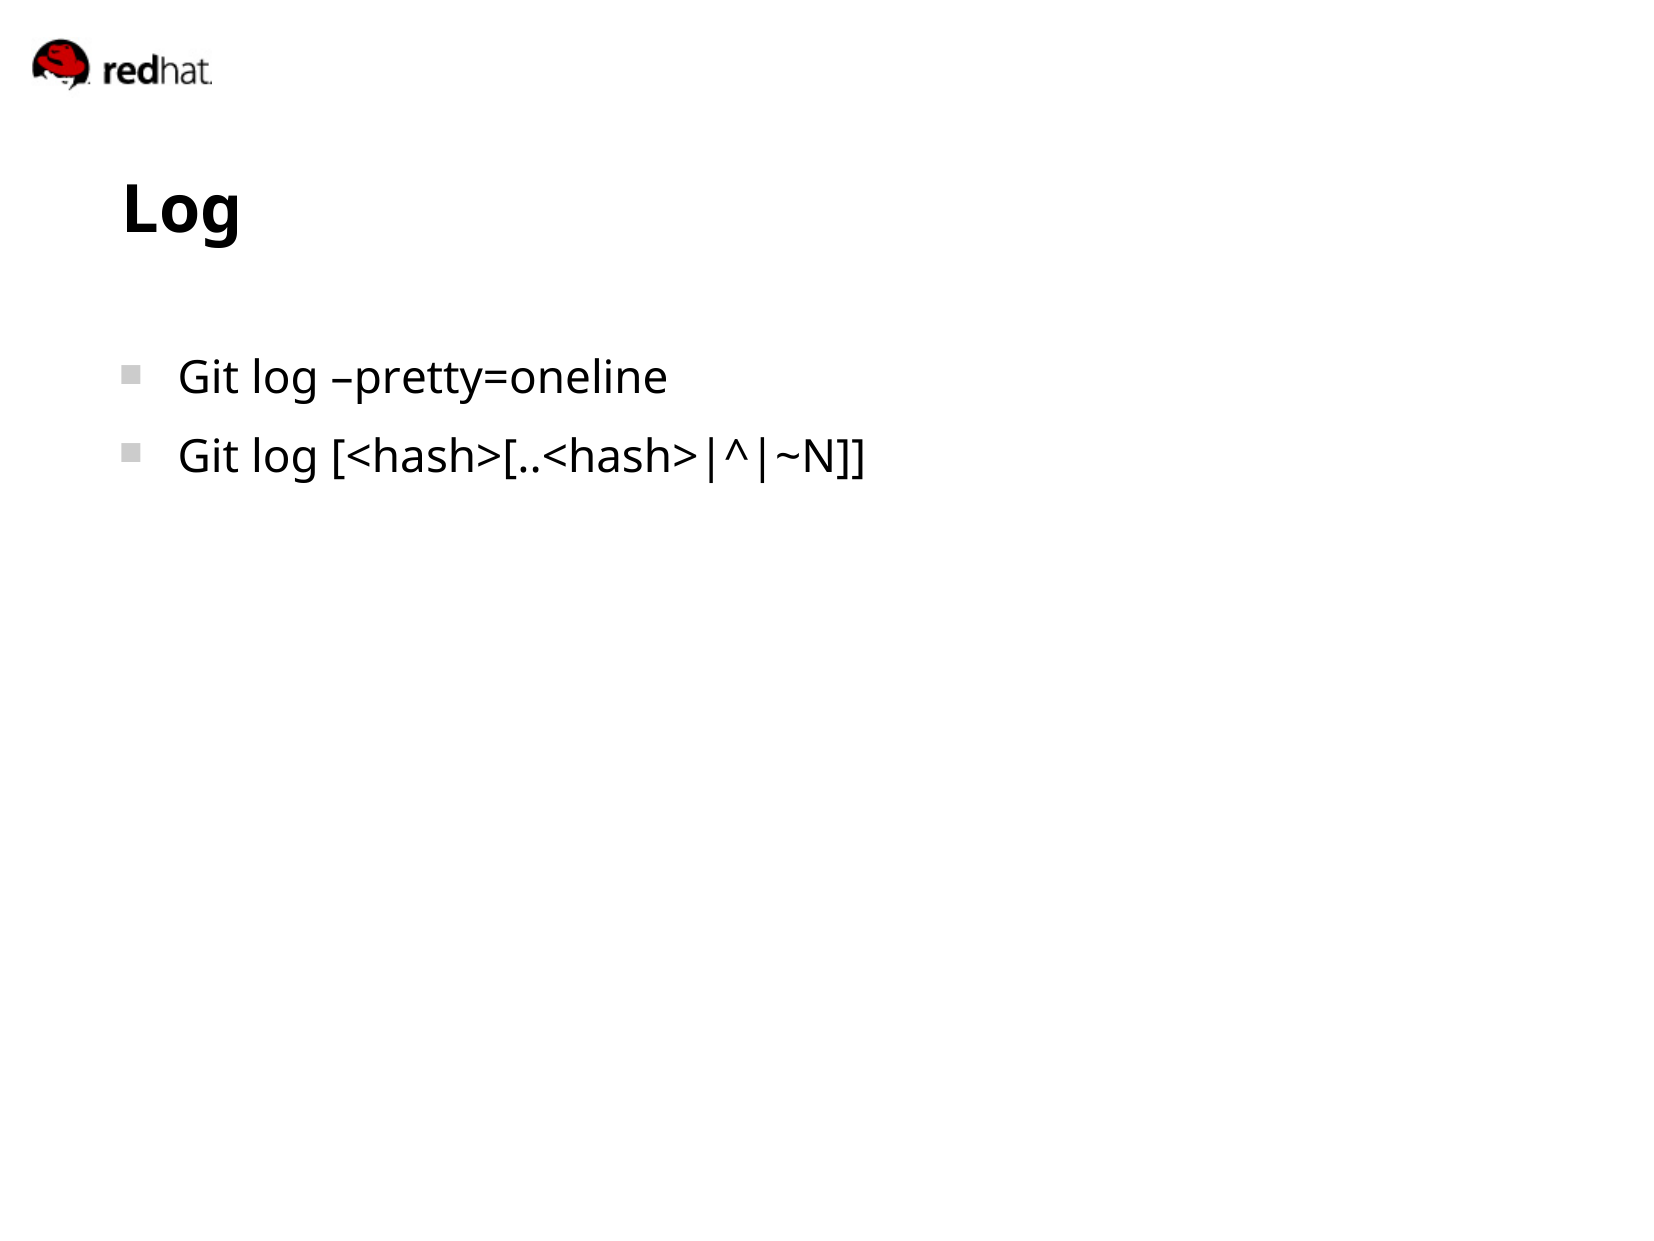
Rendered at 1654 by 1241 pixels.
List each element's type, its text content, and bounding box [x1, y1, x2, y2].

picture [31, 37, 212, 98]
list Git log –pretty=oneline Git log [<hash>[..<hash>|^|~N]] [121, 344, 1534, 1127]
title Log [121, 102, 1534, 310]
